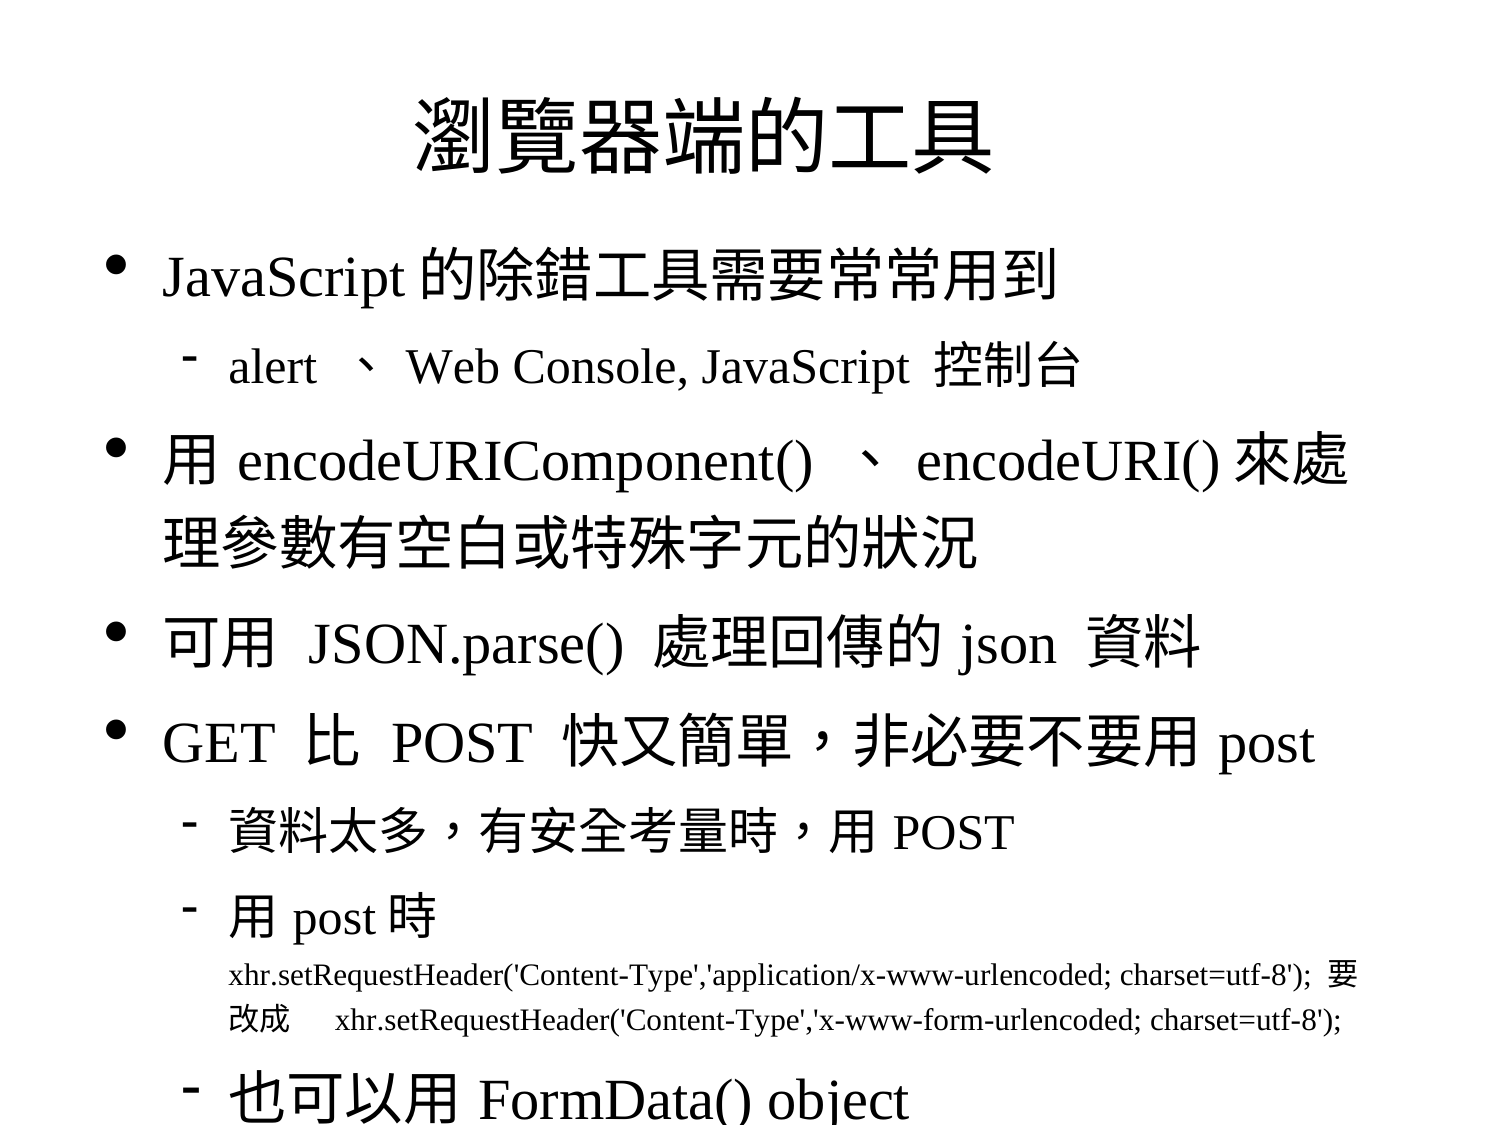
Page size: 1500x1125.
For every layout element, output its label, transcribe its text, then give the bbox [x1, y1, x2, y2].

list JavaScript的除錯工具需要常常用到 alert 、Web Console, JavaScript 控制台 用encodeURIComponent() 、encodeURI()來處理參數有空白或特殊字元的狀況 可用 JSON.parse() 處理回傳的json 資料 GET 比 POST 快又簡單，非必要不要用post 資料太多，有安全考量時，用POST 用post時 xhr.setRequestHeader('Content-Type','application/x-www-urlencoded; charset=utf-8'); 要改成 xhr.setRequestHeader('Content-Type','x-www-form-urlencoded; charset=utf-8'); 也可以用FormData() object [106, 229, 1382, 1125]
title 瀏覽器端的工具 [66, 37, 1342, 225]
